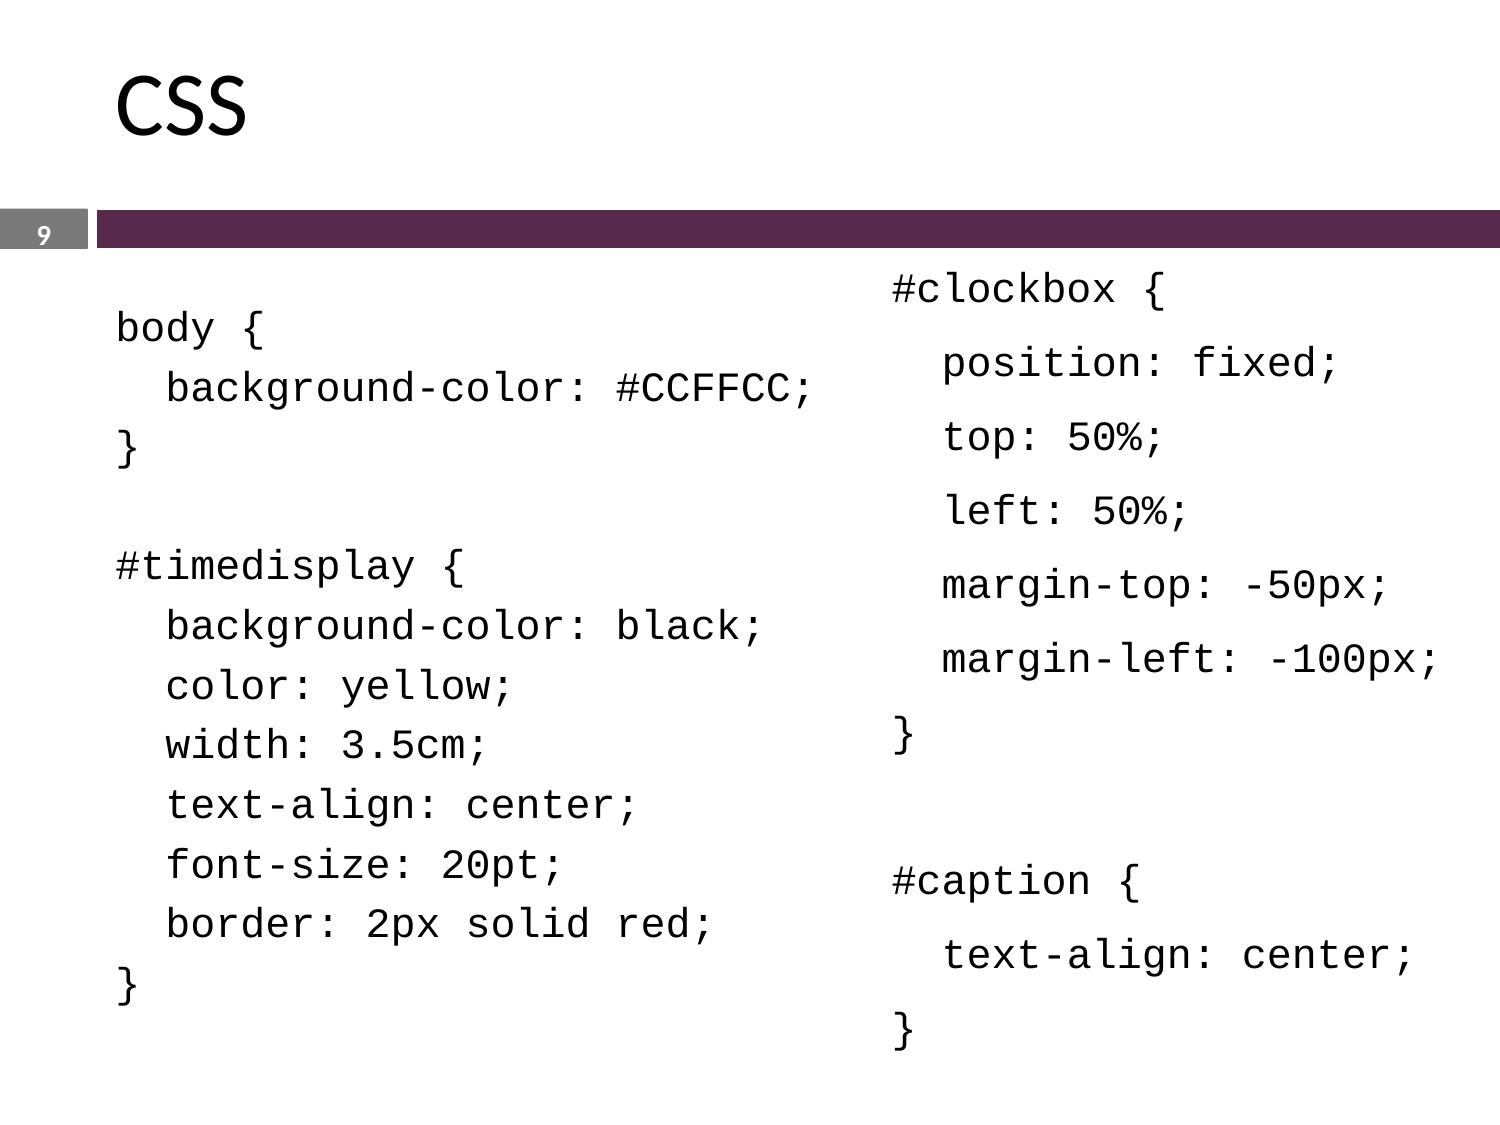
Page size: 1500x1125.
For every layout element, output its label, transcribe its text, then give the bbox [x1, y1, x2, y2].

text_box [0, 208, 88, 249]
title CSS [100, 19, 1438, 182]
text_box #clockbox { position: fixed; top: 50%; left: 50%; margin-top: -50px; margin-left: -100px; } #caption { text-align: center; } [891, 262, 1500, 1125]
list body { background-color: #CCFFCC; } #timedisplay { background-color: black; color: yellow; width: 3.5cm; text-align: center; font-size: 20pt; border: 2px solid red; } [100, 302, 845, 1041]
